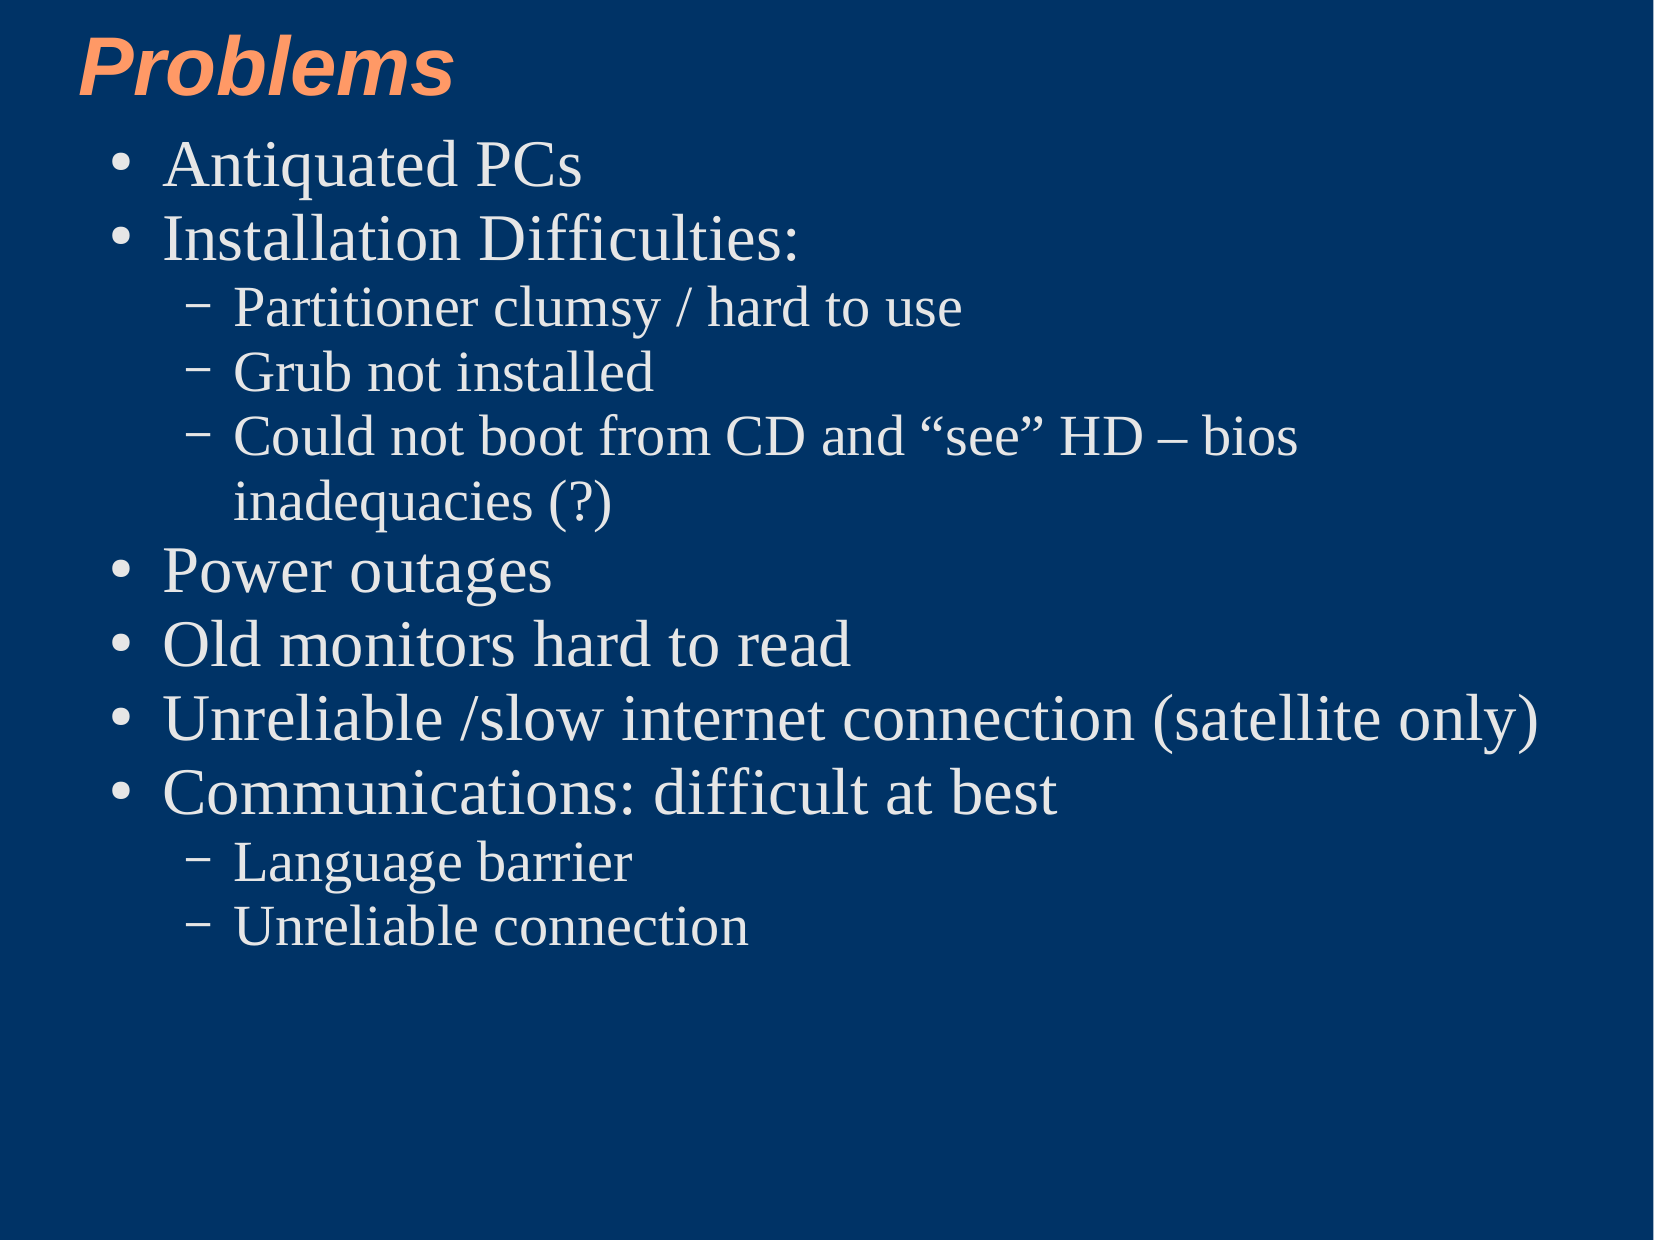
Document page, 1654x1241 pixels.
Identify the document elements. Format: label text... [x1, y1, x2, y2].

list Antiquated PCs Installation Difficulties: Partitioner clumsy / hard to use Grub not installed Could not boot from CD and “see” HD – bios inadequacies (?) Power outages Old monitors hard to read Unreliable /slow internet connection (satellite only) Communications: difficult at best Language barrier Unreliable connection [91, 126, 1597, 1241]
title Problems [78, 0, 618, 135]
